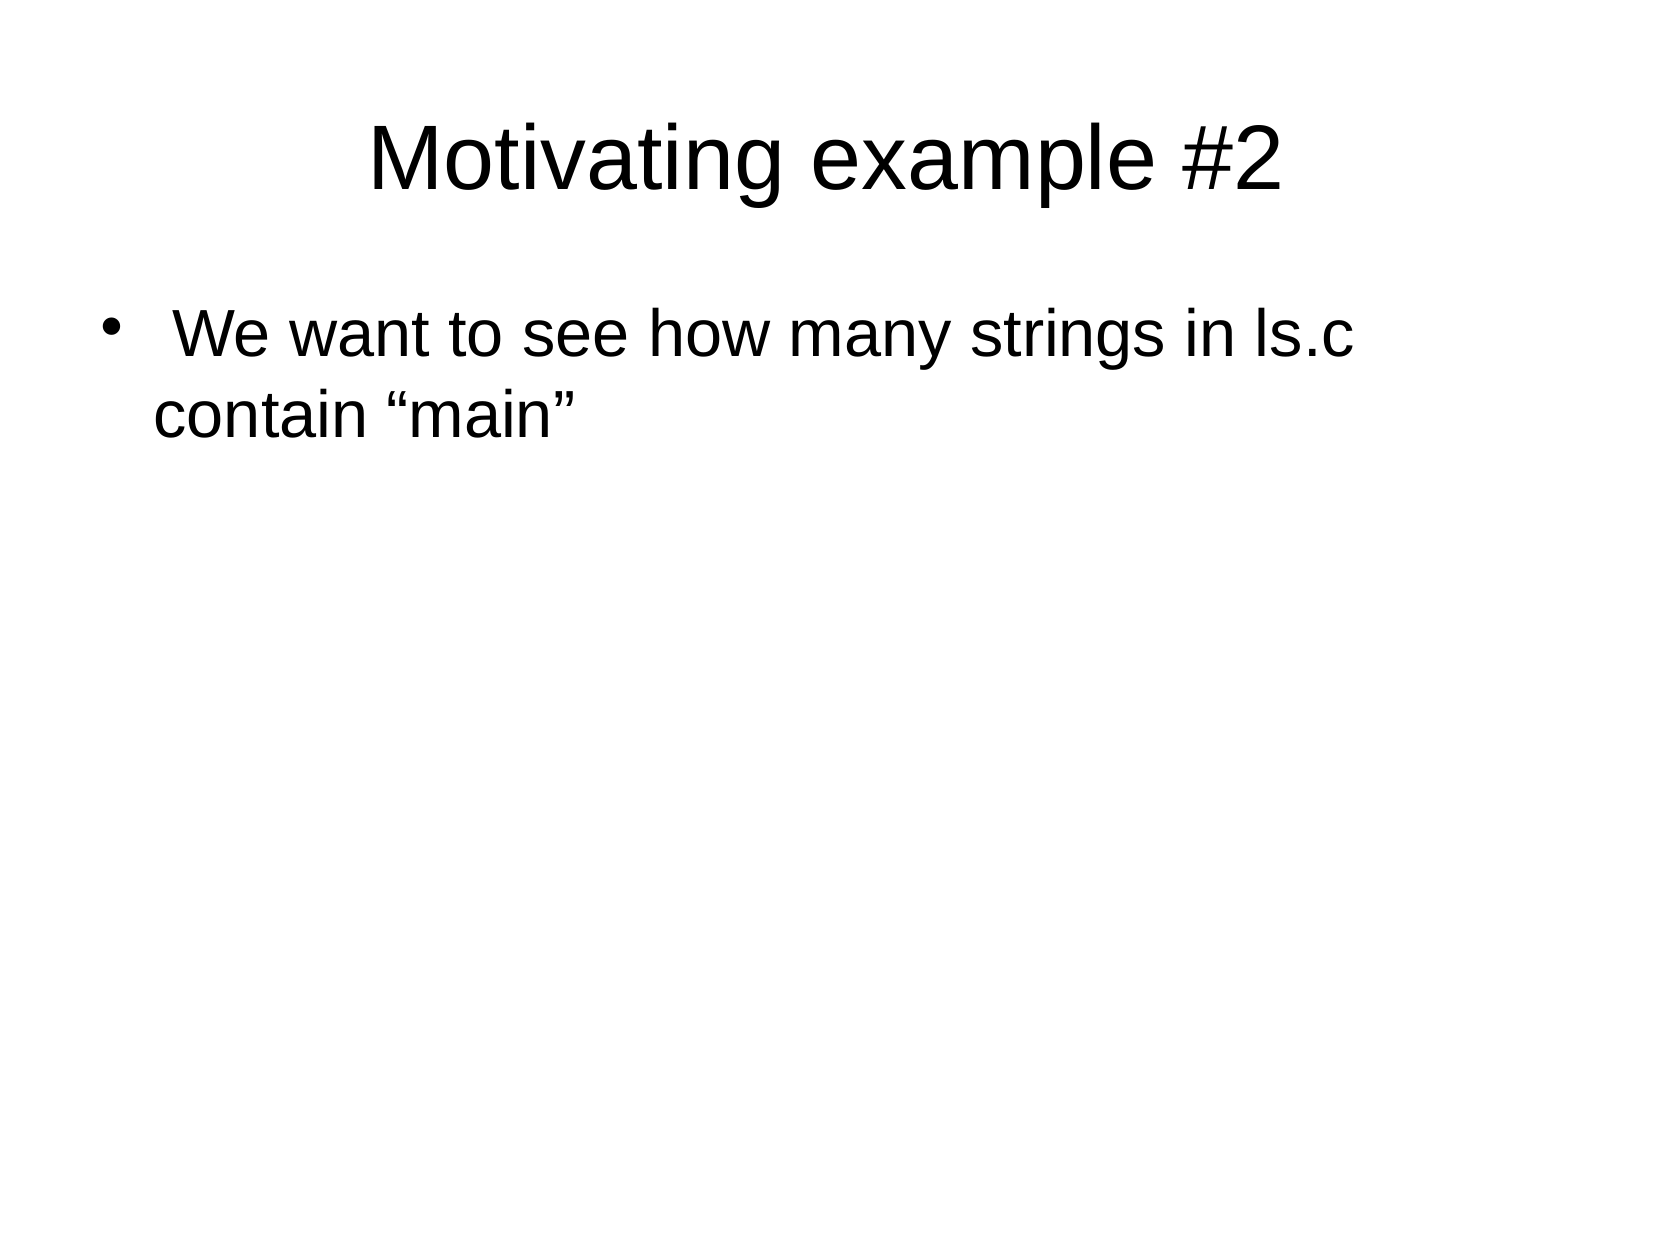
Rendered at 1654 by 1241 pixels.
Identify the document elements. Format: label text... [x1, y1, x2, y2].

title Motivating example #2 [82, 49, 1571, 257]
list We want to see how many strings in ls.c contain “main” [82, 290, 1571, 1010]
